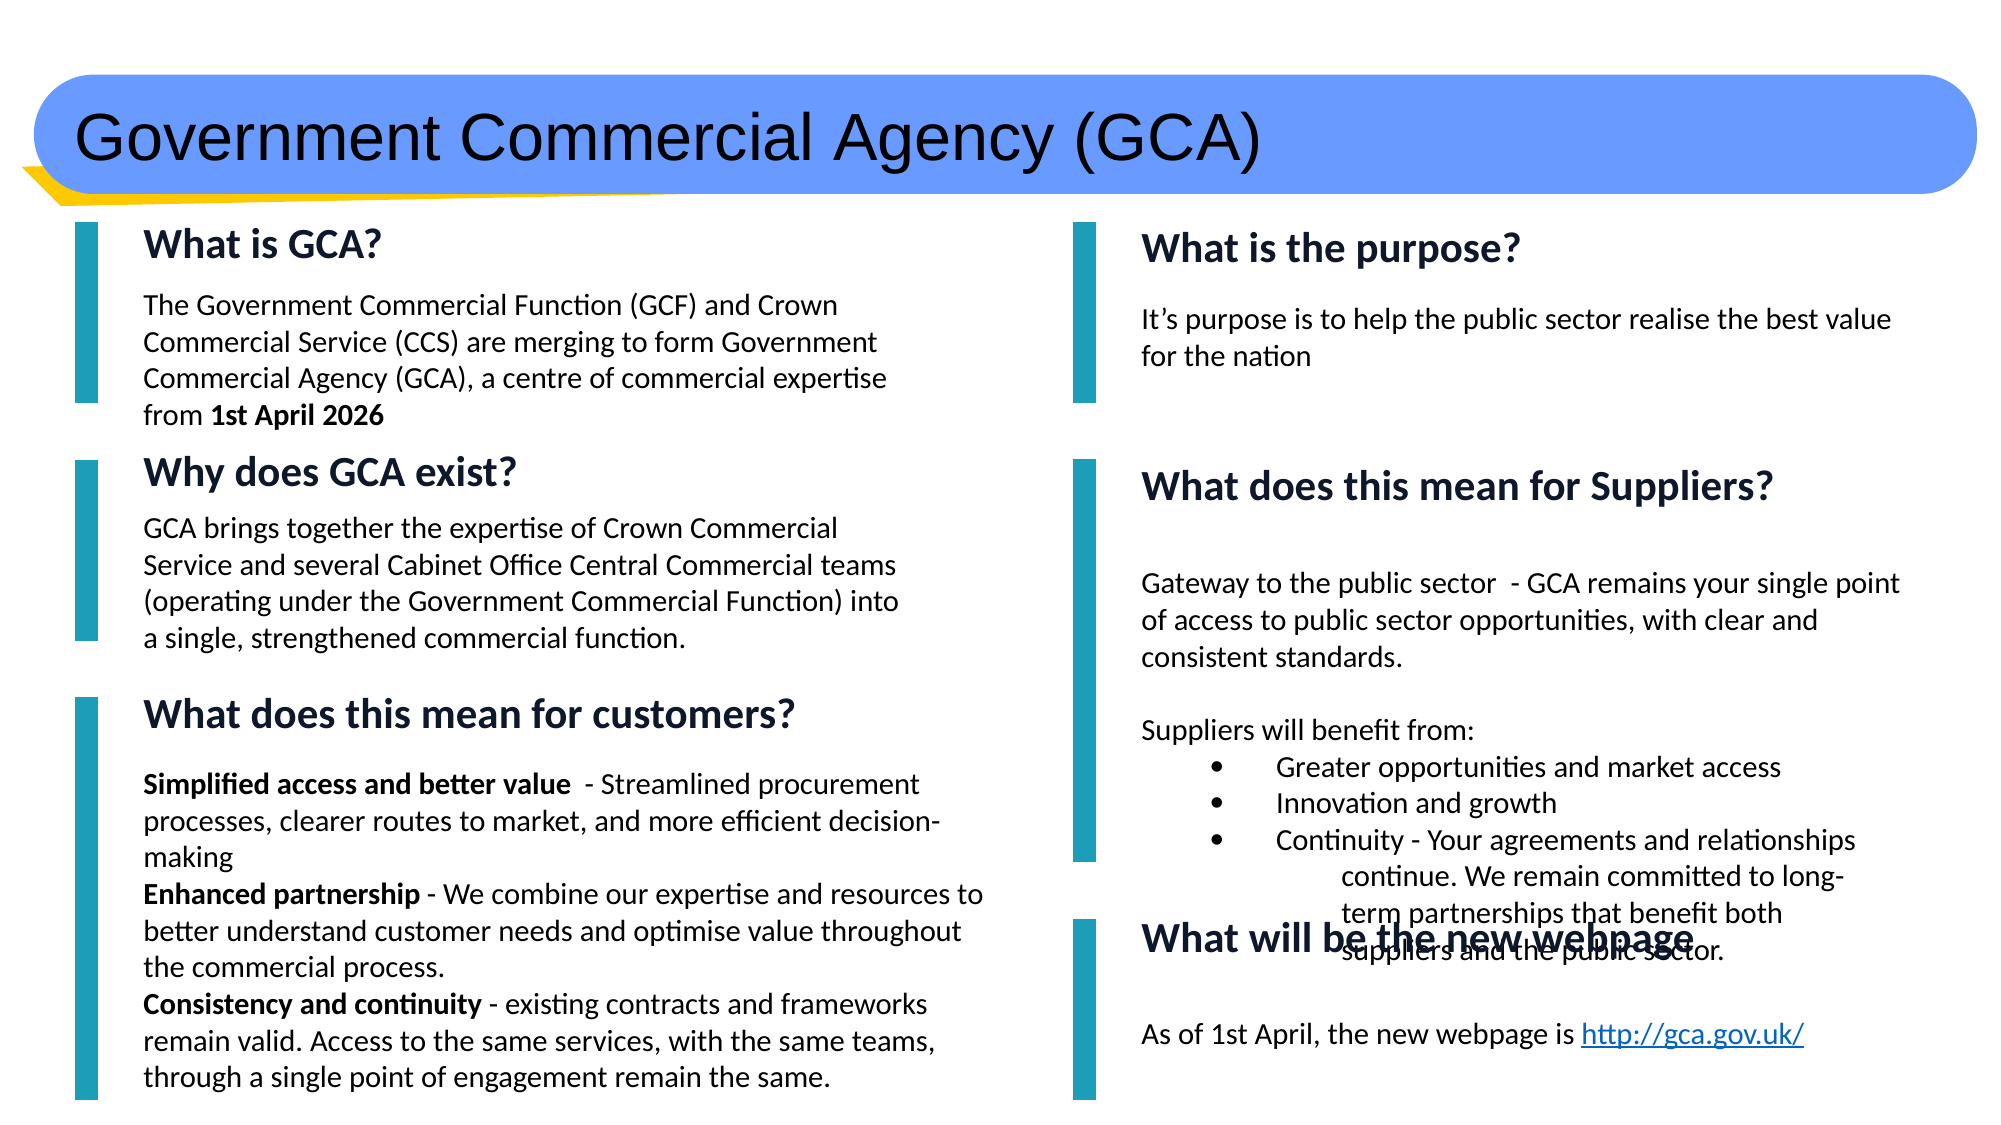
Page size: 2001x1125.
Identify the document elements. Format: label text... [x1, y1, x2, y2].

text_box The Government Commercial Function (GCF) and Crown Commercial Service (CCS) are merging to form Government Commercial Agency (GCA), a centre of commercial expertise from 1st April 2026 [128, 277, 918, 418]
text_box What is the purpose? [1126, 211, 1957, 271]
text_box [1073, 459, 1096, 862]
text_box What will be the new webpage [1126, 902, 1916, 962]
text_box Gateway to the public sector - GCA remains your single point of access to public sector opportunities, with clear and consistent standards. Suppliers will benefit from: Greater opportunities and market access Innovation and growth Continuity - Your agreements and relationships continue. We remain committed to long-term partnerships that benefit both suppliers and the public sector. [1126, 556, 1916, 902]
text_box Simplified access and better value - Streamlined procurement processes, clearer routes to market, and more efficient decision-making Enhanced partnership - We combine our expertise and resources to better understand customer needs and optimise value throughout the commercial process. Consistency and continuity - existing contracts and frameworks remain valid. Access to the same services, with the same teams, through a single point of engagement remain the same. [128, 746, 1020, 1111]
text_box [75, 222, 98, 403]
text_box [1073, 919, 1096, 1100]
text_box What does this mean for customers? [128, 678, 918, 738]
text_box What is GCA? [128, 208, 918, 268]
text_box [75, 460, 98, 641]
text_box [75, 697, 98, 1100]
text_box Why does GCA exist? [128, 435, 918, 495]
text_box What does this mean for Suppliers? [1126, 449, 1916, 509]
text_box [1073, 222, 1096, 403]
text_box It’s purpose is to help the public sector realise the best value for the nation [1126, 291, 1916, 369]
text_box As of 1st April, the new webpage is http://gca.gov.uk/ [1126, 993, 1916, 1071]
title Government Commercial Agency (GCA) [74, 94, 1647, 182]
text_box GCA brings together the expertise of Crown Commercial Service and several Cabinet Office Central Commercial teams (operating under the Government Commercial Function) into a single, strengthened commercial function. [128, 495, 918, 667]
